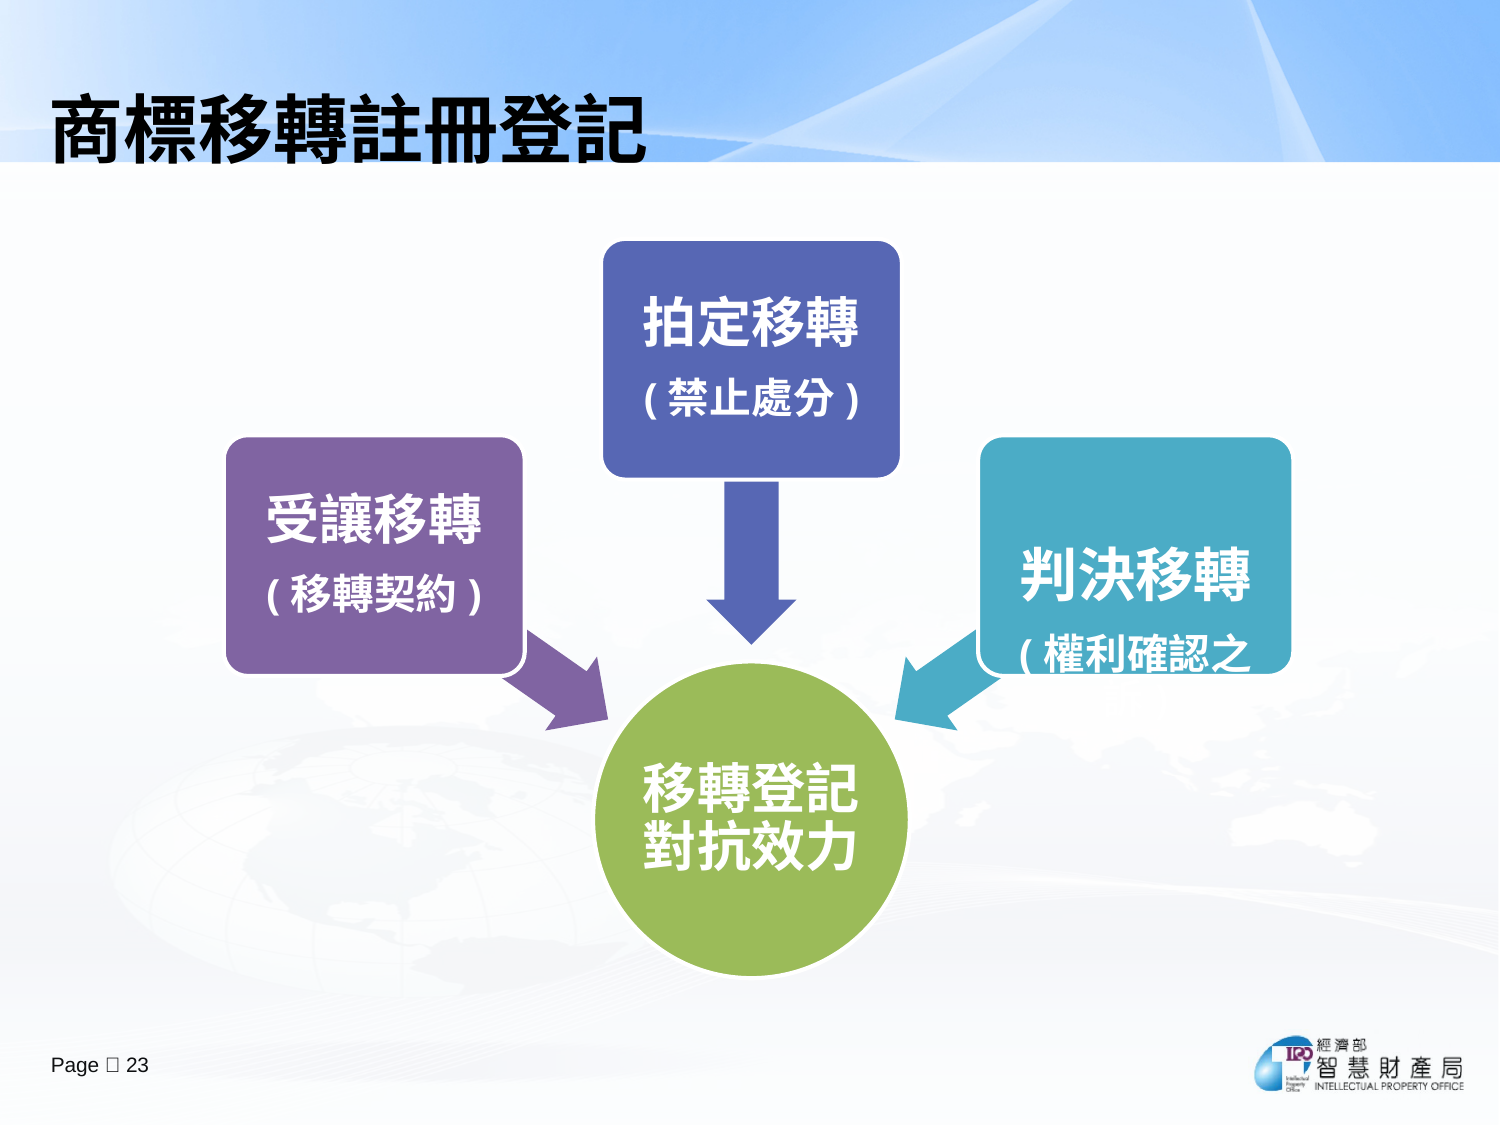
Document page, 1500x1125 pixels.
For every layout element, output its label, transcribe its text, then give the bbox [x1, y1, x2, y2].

text_box [500, 628, 609, 731]
text_box [706, 480, 797, 645]
text_box 拍定移轉 (禁止處分) [600, 238, 902, 480]
text_box 移轉登記對抗效力 [593, 661, 910, 979]
text_box 商標移轉註冊登記 [33, 8, 819, 133]
text_box [894, 628, 1003, 731]
text_box 判決移轉 (權利確認之訴) [978, 435, 1294, 677]
text_box 受讓移轉 (移轉契約) [223, 435, 525, 677]
